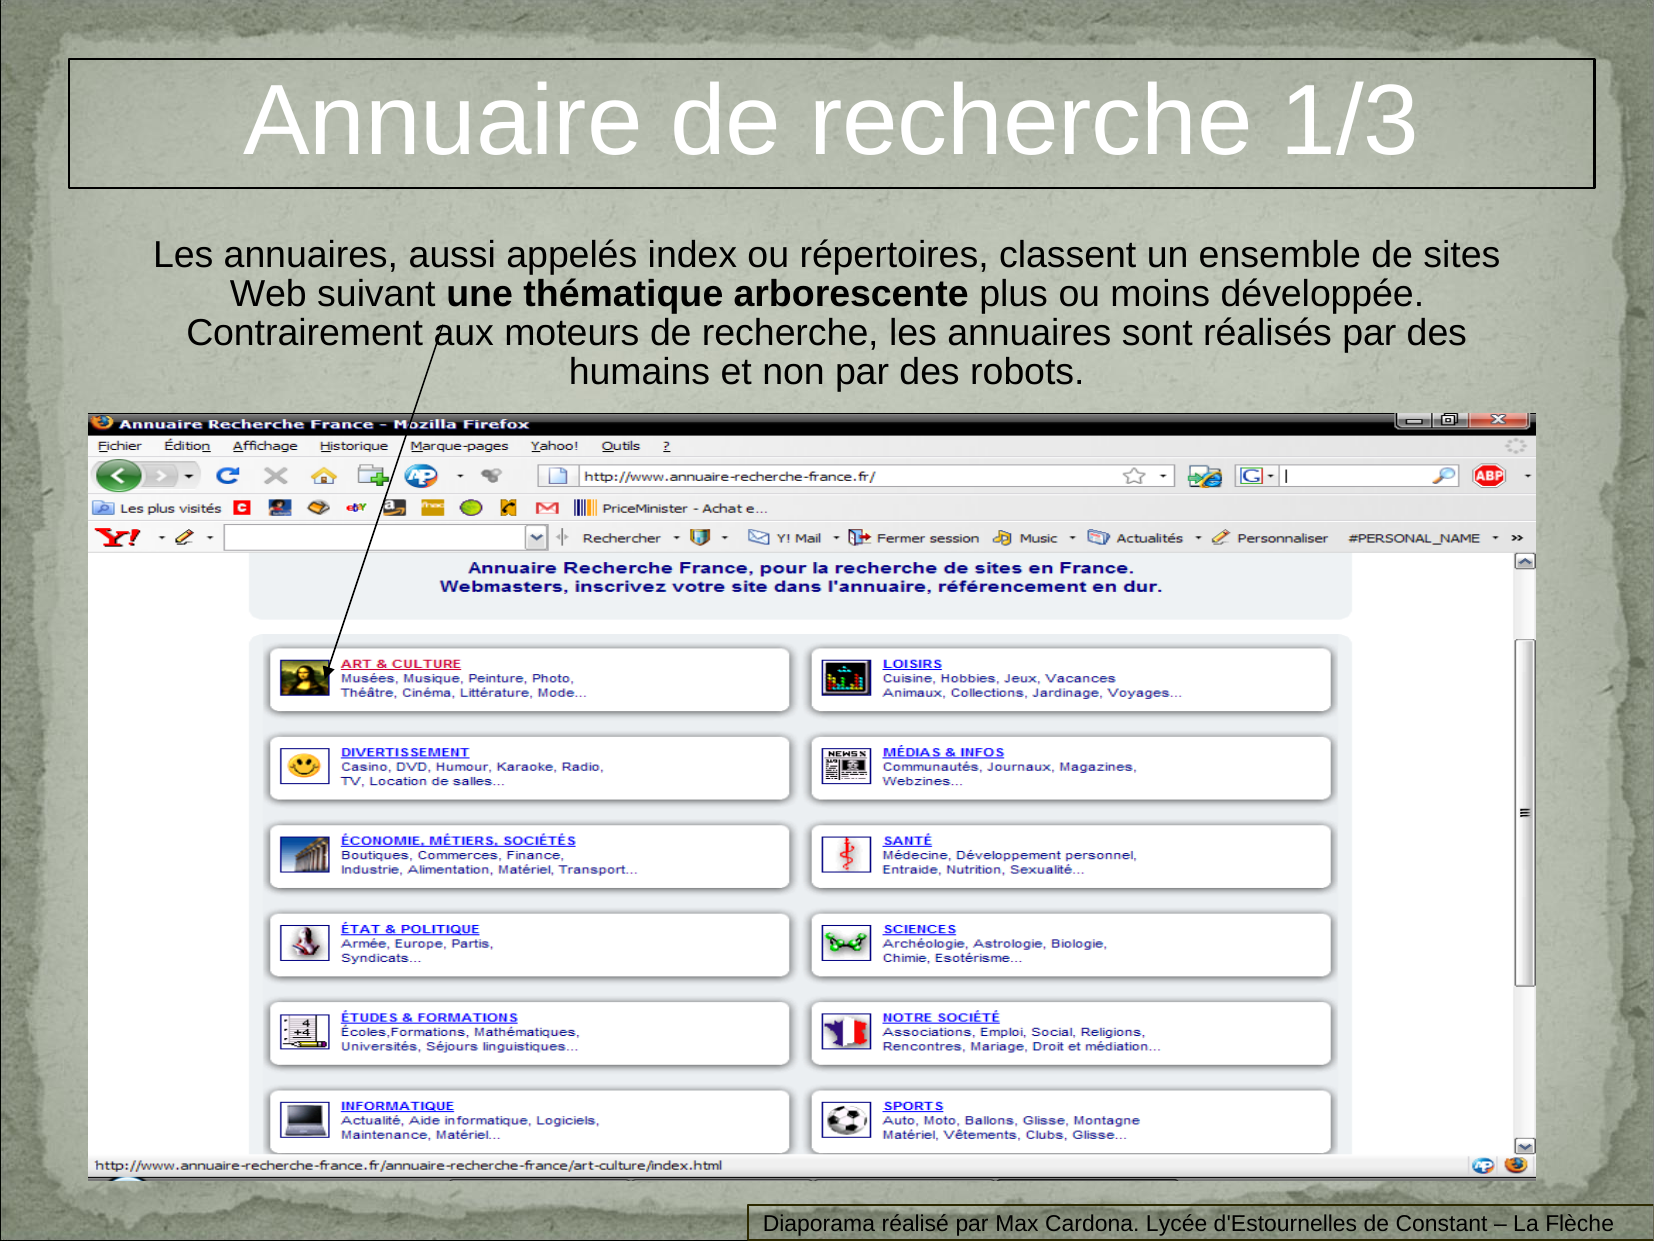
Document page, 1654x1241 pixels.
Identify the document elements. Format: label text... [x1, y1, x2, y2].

text_box Diaporama réalisé par Max Cardona. Lycée d'Estournelles de Constant – La Flèche [748, 1204, 1654, 1241]
text_box Annuaire de recherche 1/3 [69, 59, 1595, 188]
text_box Les annuaires, aussi appelés index ou répertoires, classent un ensemble de sites Web suivant une thématique arborescente plus ou moins développée. Contrairement aux moteurs de recherche, les annuaires sont réalisés par des humains et non par des robots. [118, 229, 1536, 413]
picture [0, 0, 1654, 1241]
